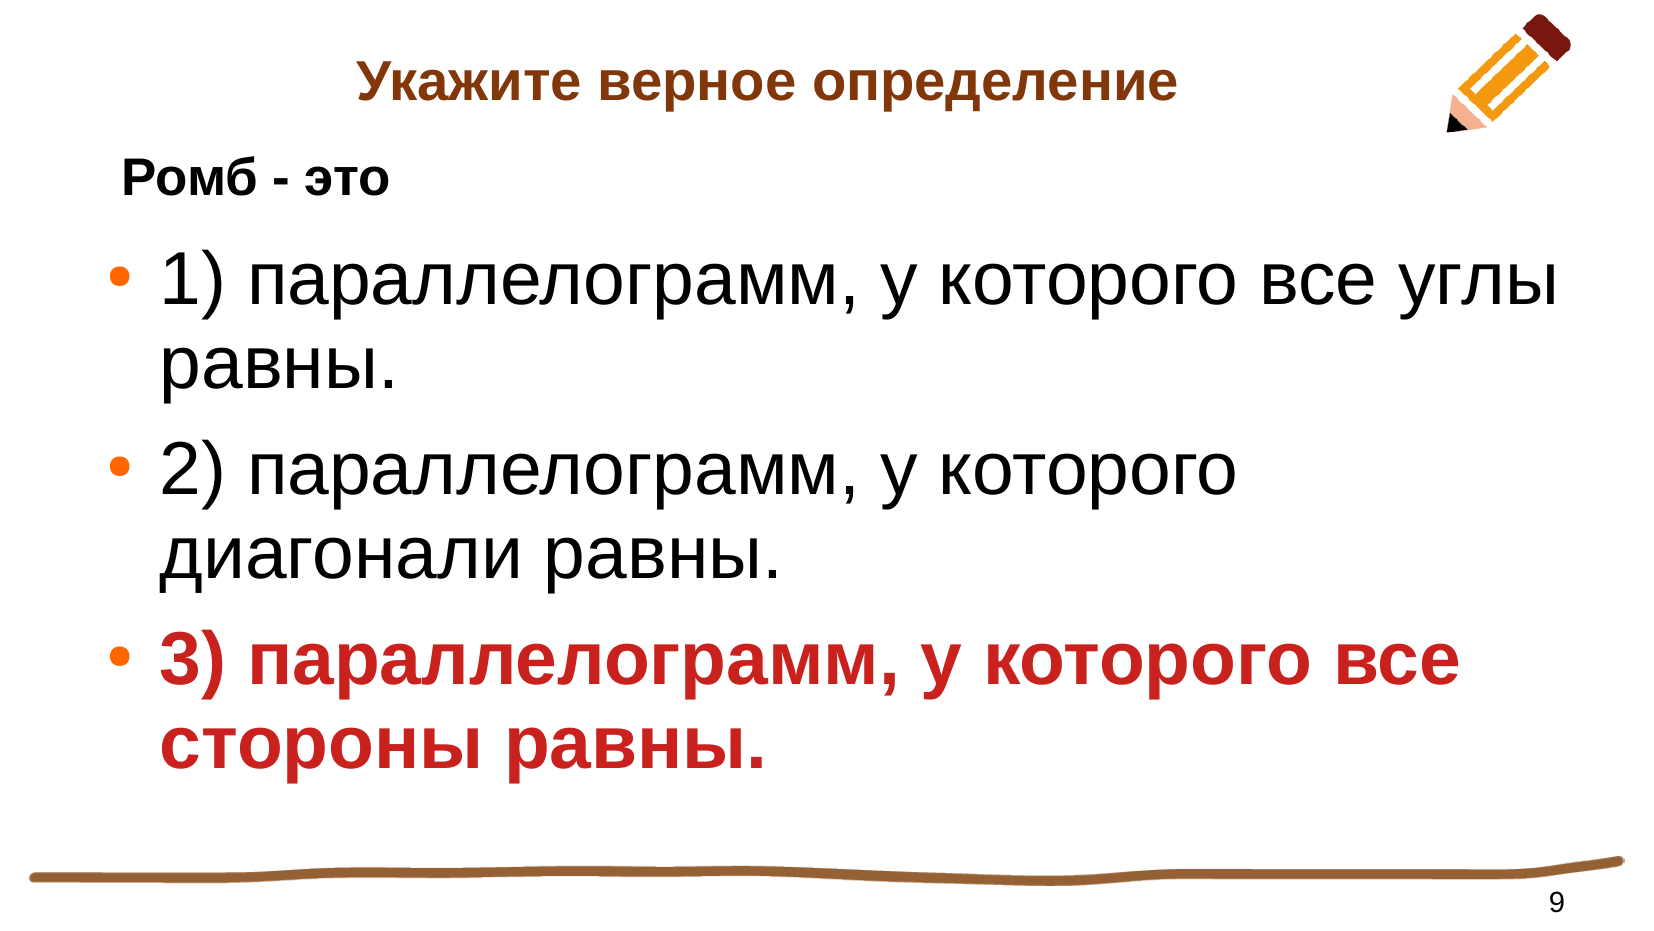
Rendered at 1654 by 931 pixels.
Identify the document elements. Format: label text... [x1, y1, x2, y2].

picture [29, 856, 1625, 886]
list Ромб - это [88, 147, 1004, 207]
title Укажите верное определение [88, 29, 1447, 133]
list 1) параллелограмм, у которого все углы равны. 2) параллелограмм, у которого диагонали равны. 3) параллелограмм, у которого все стороны равны. [88, 236, 1566, 857]
picture [1446, 14, 1571, 133]
